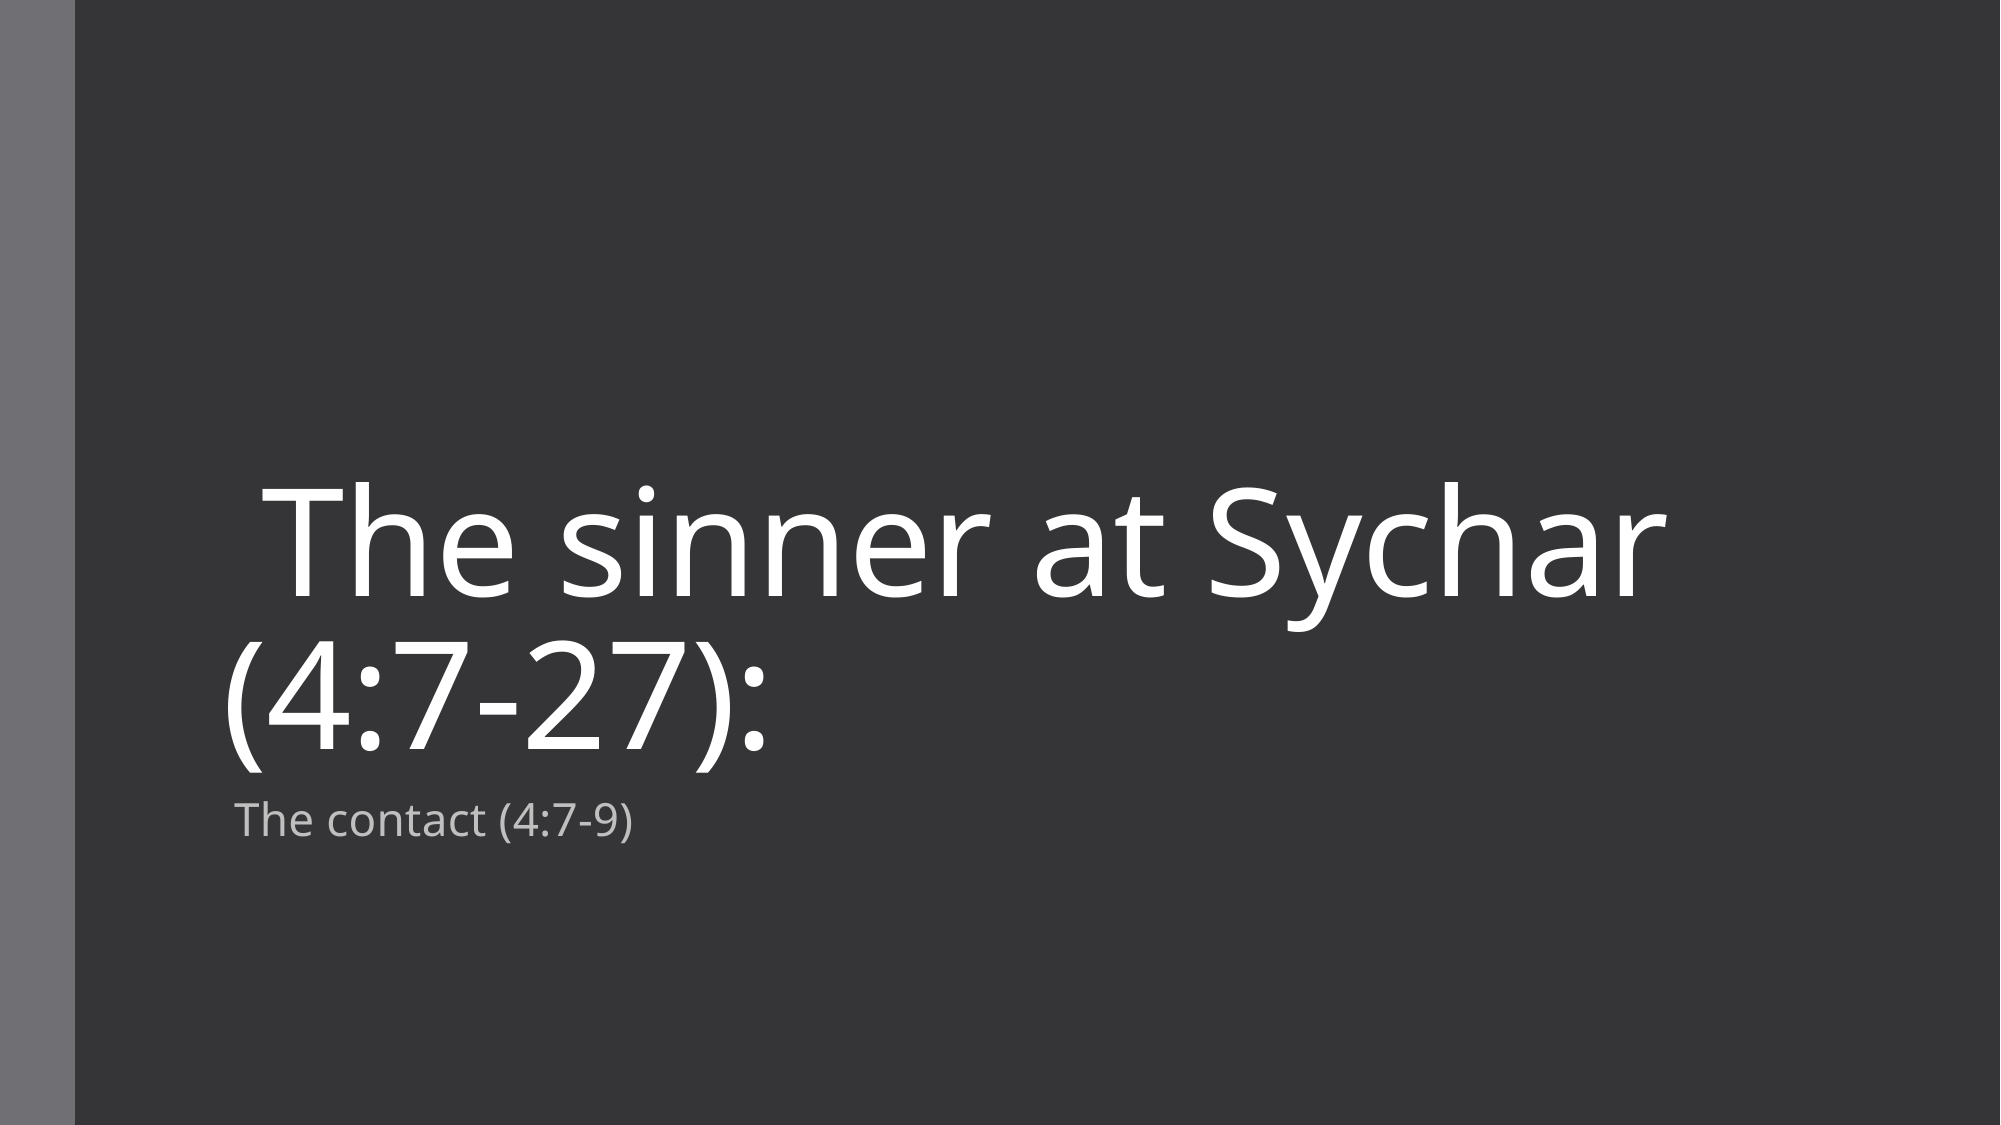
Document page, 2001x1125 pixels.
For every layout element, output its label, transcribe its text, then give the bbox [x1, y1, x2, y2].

title The sinner at Sychar (4:7-27): [206, 124, 1752, 787]
subtitle The contact (4:7-9) [206, 787, 1752, 1066]
